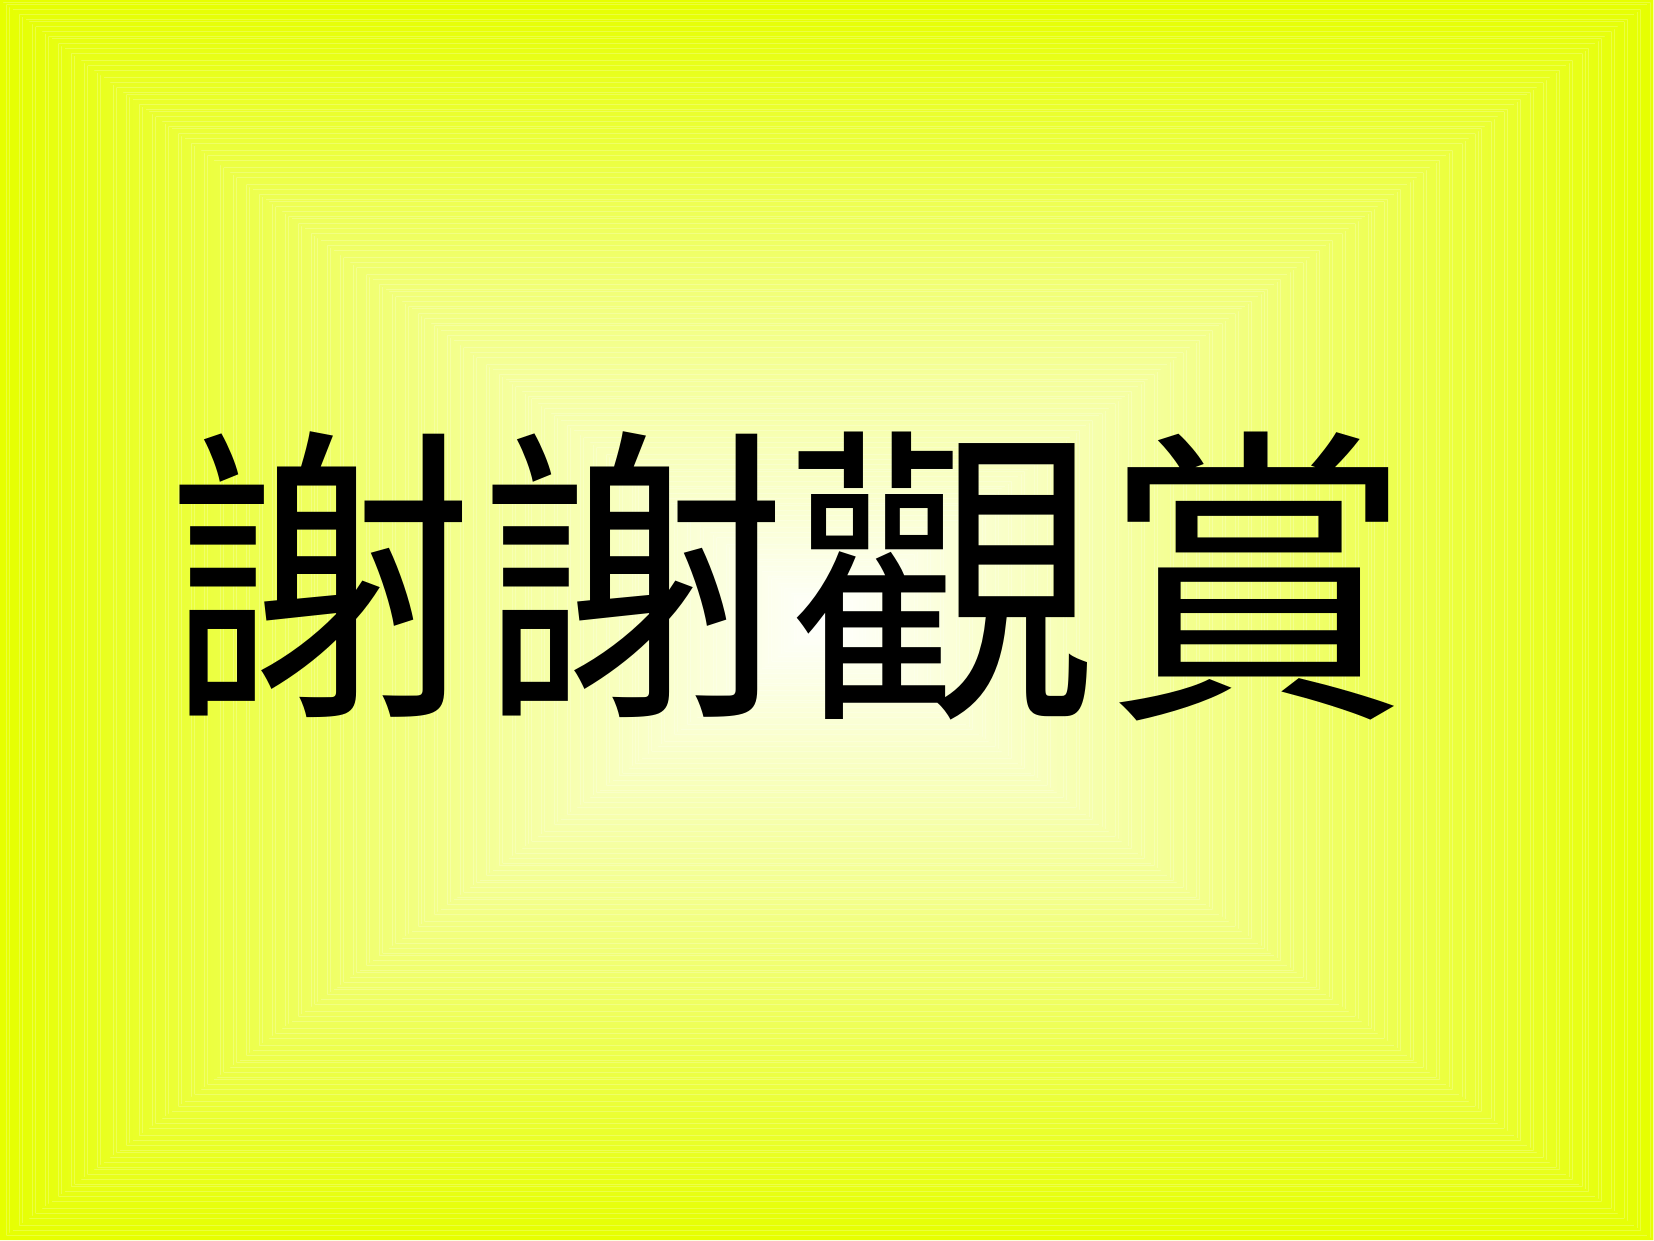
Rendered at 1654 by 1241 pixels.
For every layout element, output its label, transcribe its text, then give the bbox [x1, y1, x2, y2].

text_box 謝謝觀賞 [147, 324, 1536, 653]
